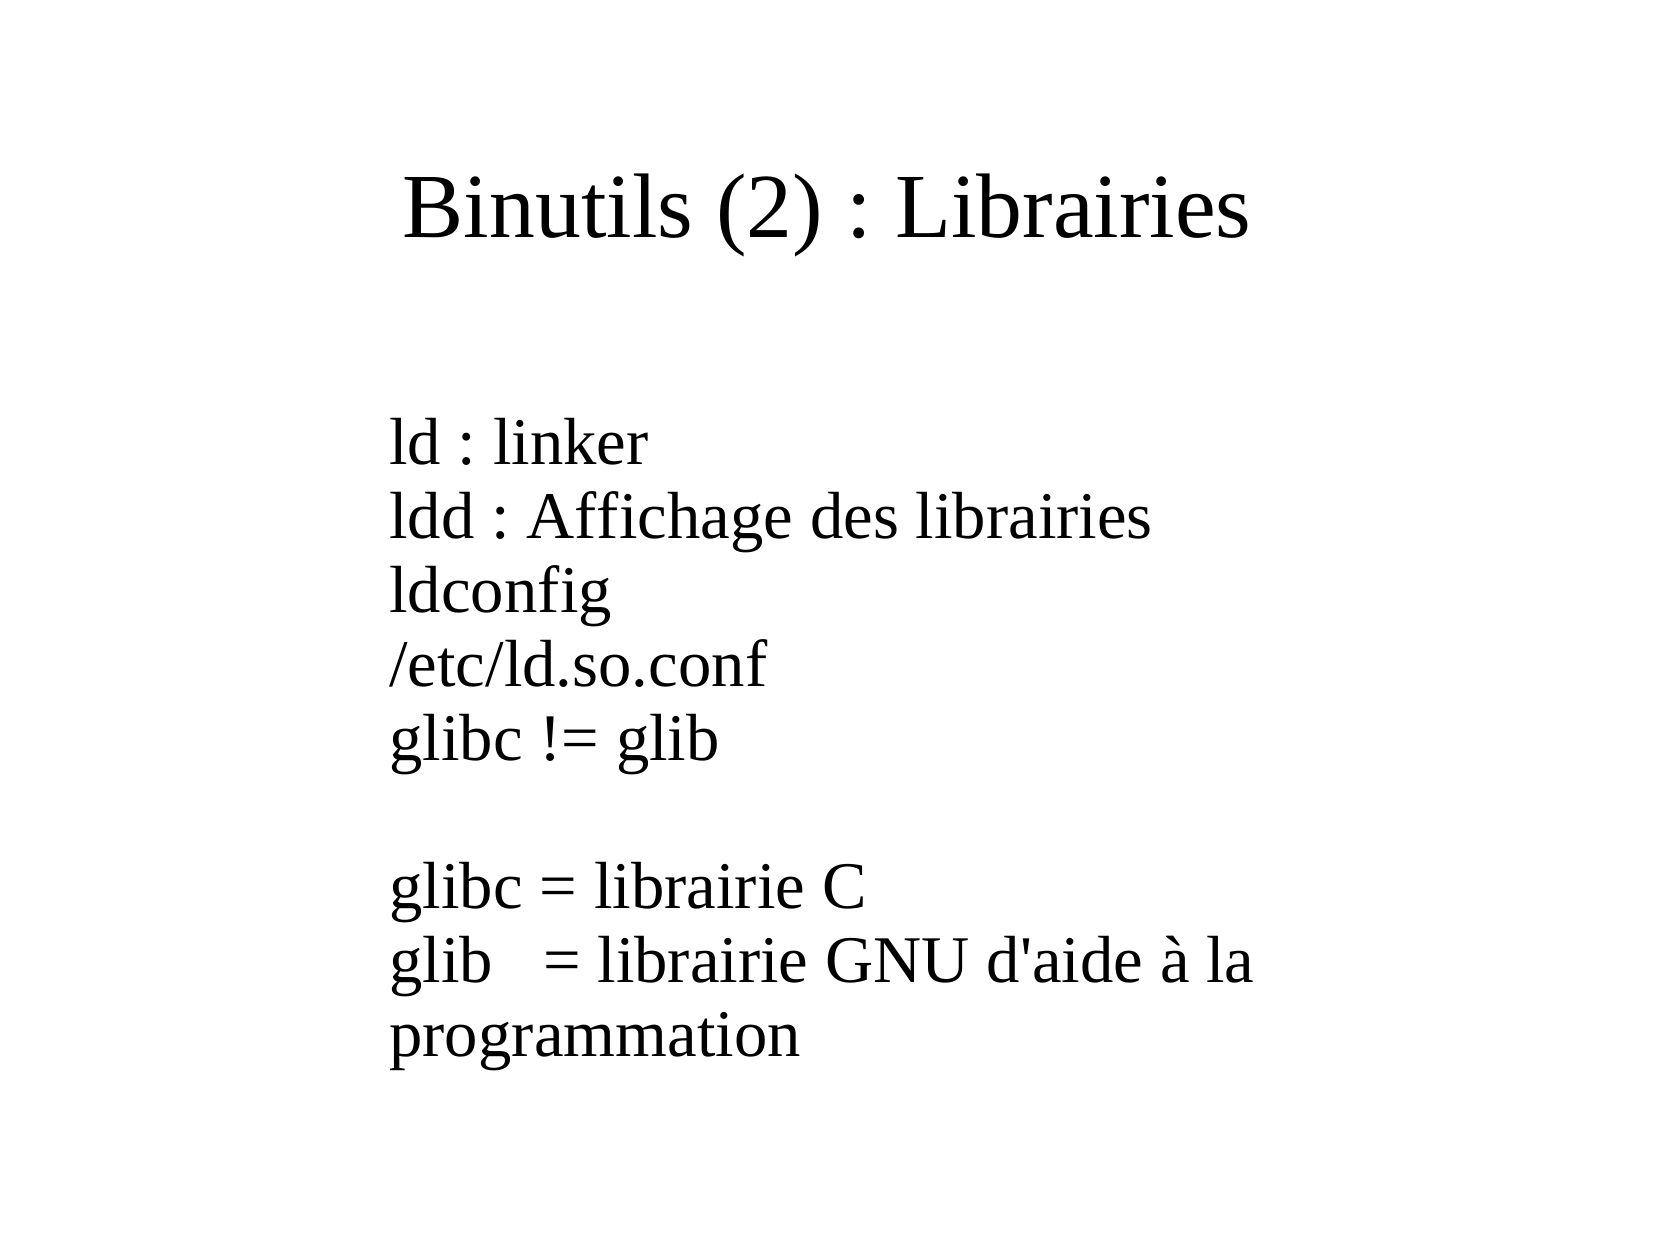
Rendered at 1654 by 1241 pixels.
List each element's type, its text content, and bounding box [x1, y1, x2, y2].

title Binutils (2) : Librairies [121, 102, 1534, 311]
subtitle ld : linker ldd : Affichage des librairies ldconfig /etc/ld.so.conf glibc != glib glibc = librairie C glib = librairie GNU d'aide à la programmation [124, 331, 1499, 1145]
